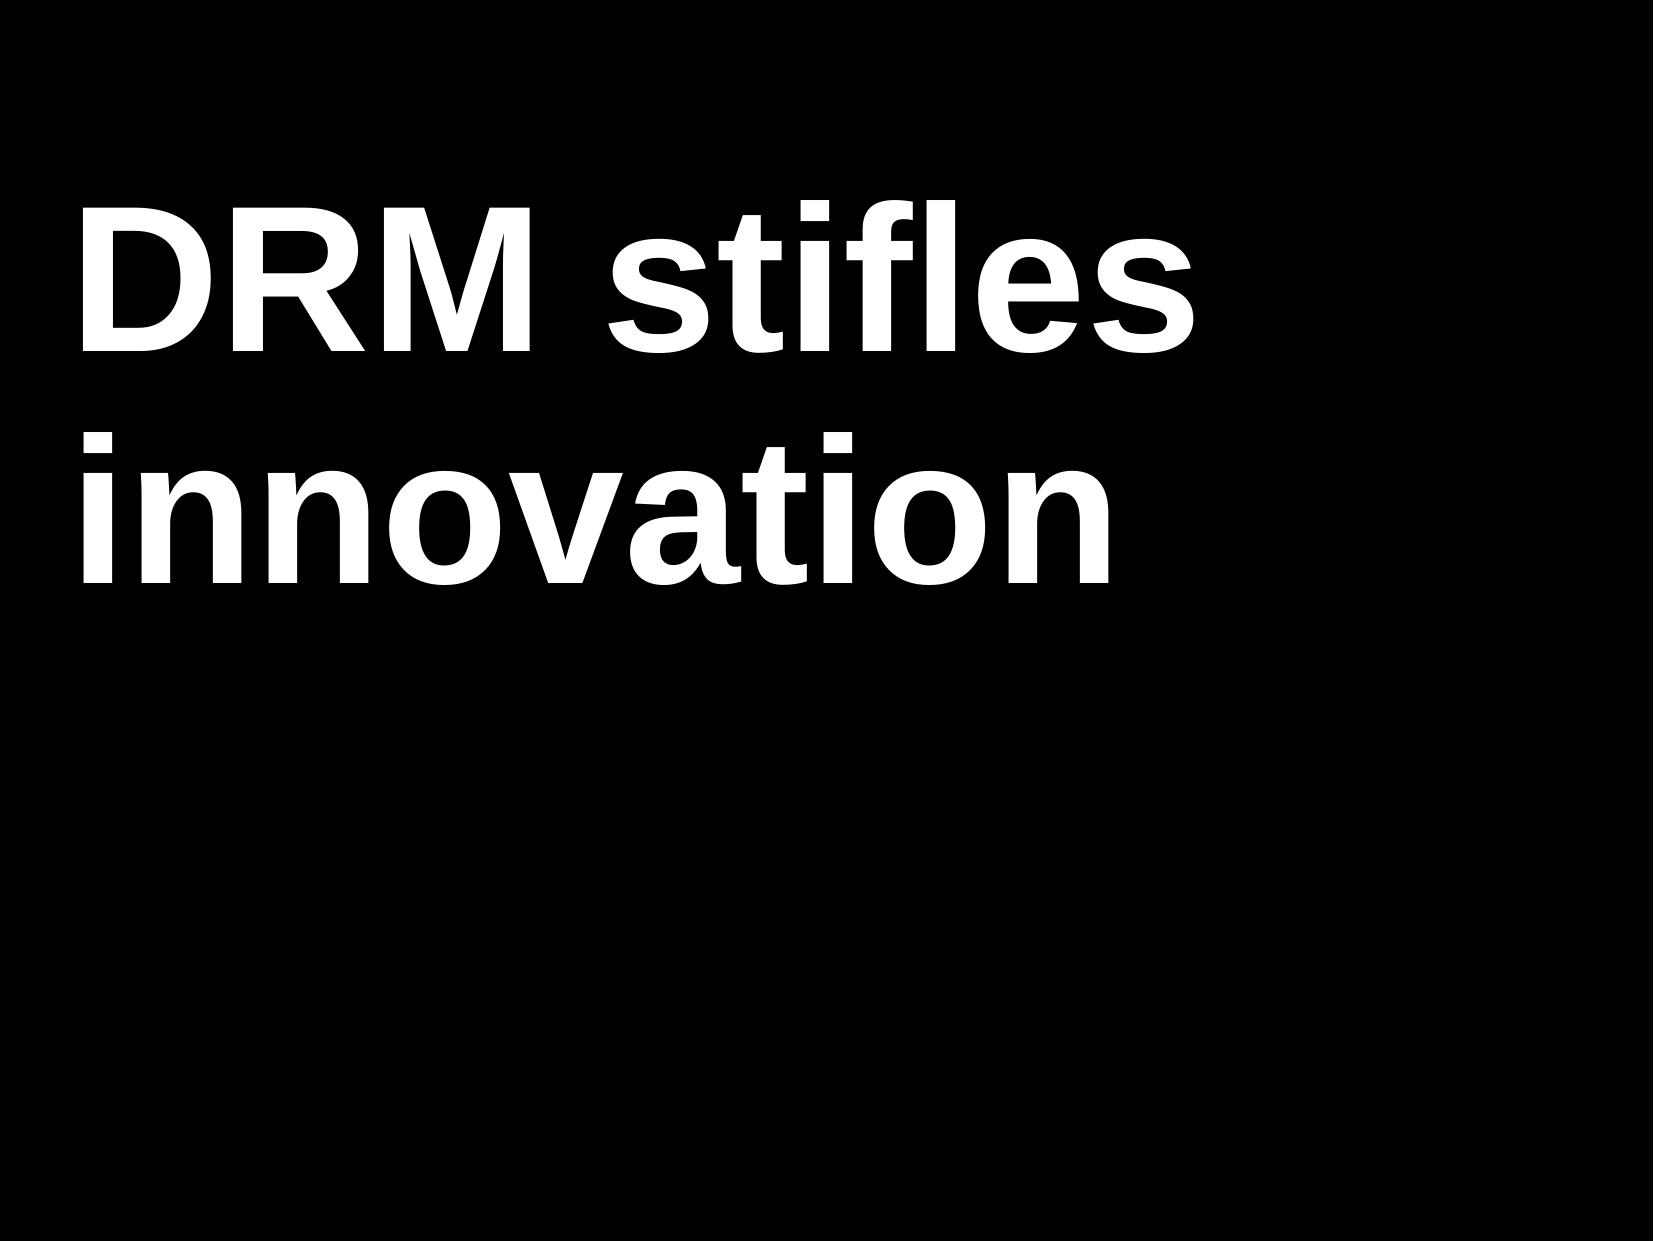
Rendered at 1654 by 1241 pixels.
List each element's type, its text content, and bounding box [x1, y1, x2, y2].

text_box DRM stifles innovation [54, 155, 1653, 676]
